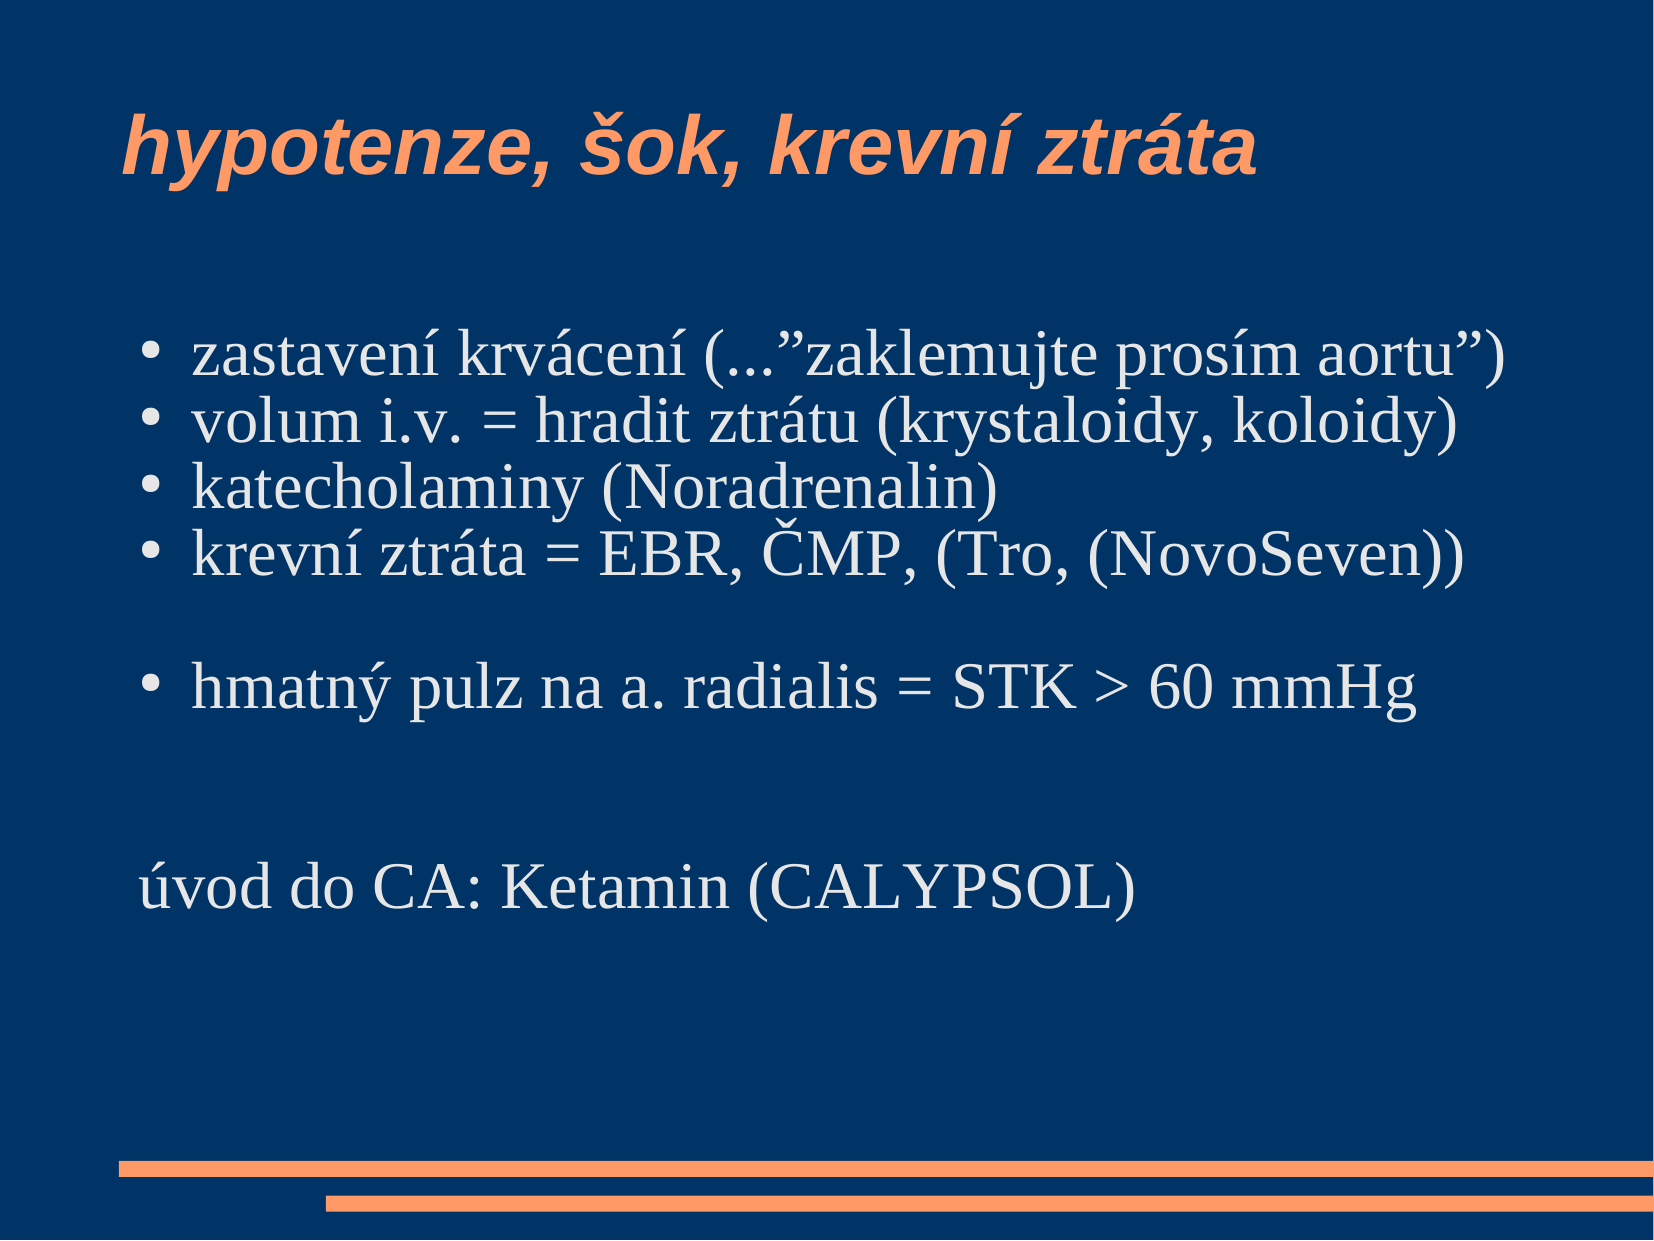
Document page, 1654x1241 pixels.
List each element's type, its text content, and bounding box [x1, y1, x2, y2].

list zastavení krvácení (...”zaklemujte prosím aortu”) volum i.v. = hradit ztrátu (krystaloidy, koloidy) katecholaminy (Noradrenalin) krevní ztráta = EBR, ČMP, (Tro, (NovoSeven)) hmatný pulz na a. radialis = STK > 60 mmHg úvod do CA: Ketamin (CALYPSOL) [121, 322, 1561, 1133]
title hypotenze, šok, krevní ztráta [121, 46, 1534, 254]
